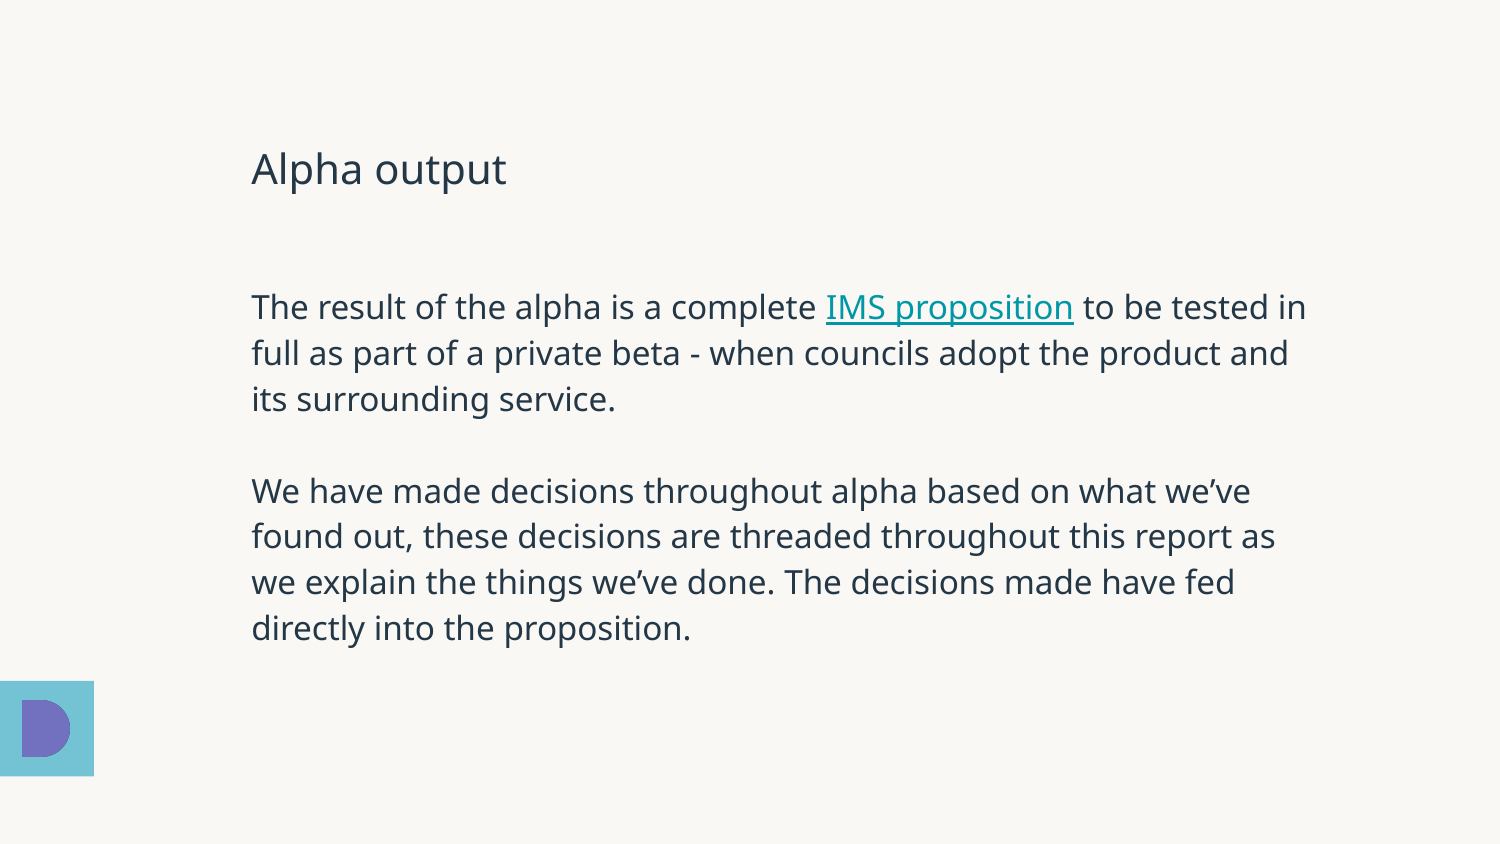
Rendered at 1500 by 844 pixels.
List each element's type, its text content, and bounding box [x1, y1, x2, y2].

list The result of the alpha is a complete IMS proposition to be tested in full as part of a private beta - when councils adopt the product and its surrounding service. We have made decisions throughout alpha based on what we’ve found out, these decisions are threaded throughout this report as we explain the things we’ve done. The decisions made have fed directly into the proposition. [236, 265, 1329, 681]
picture [22, 700, 70, 757]
title Alpha output [236, 118, 1329, 238]
